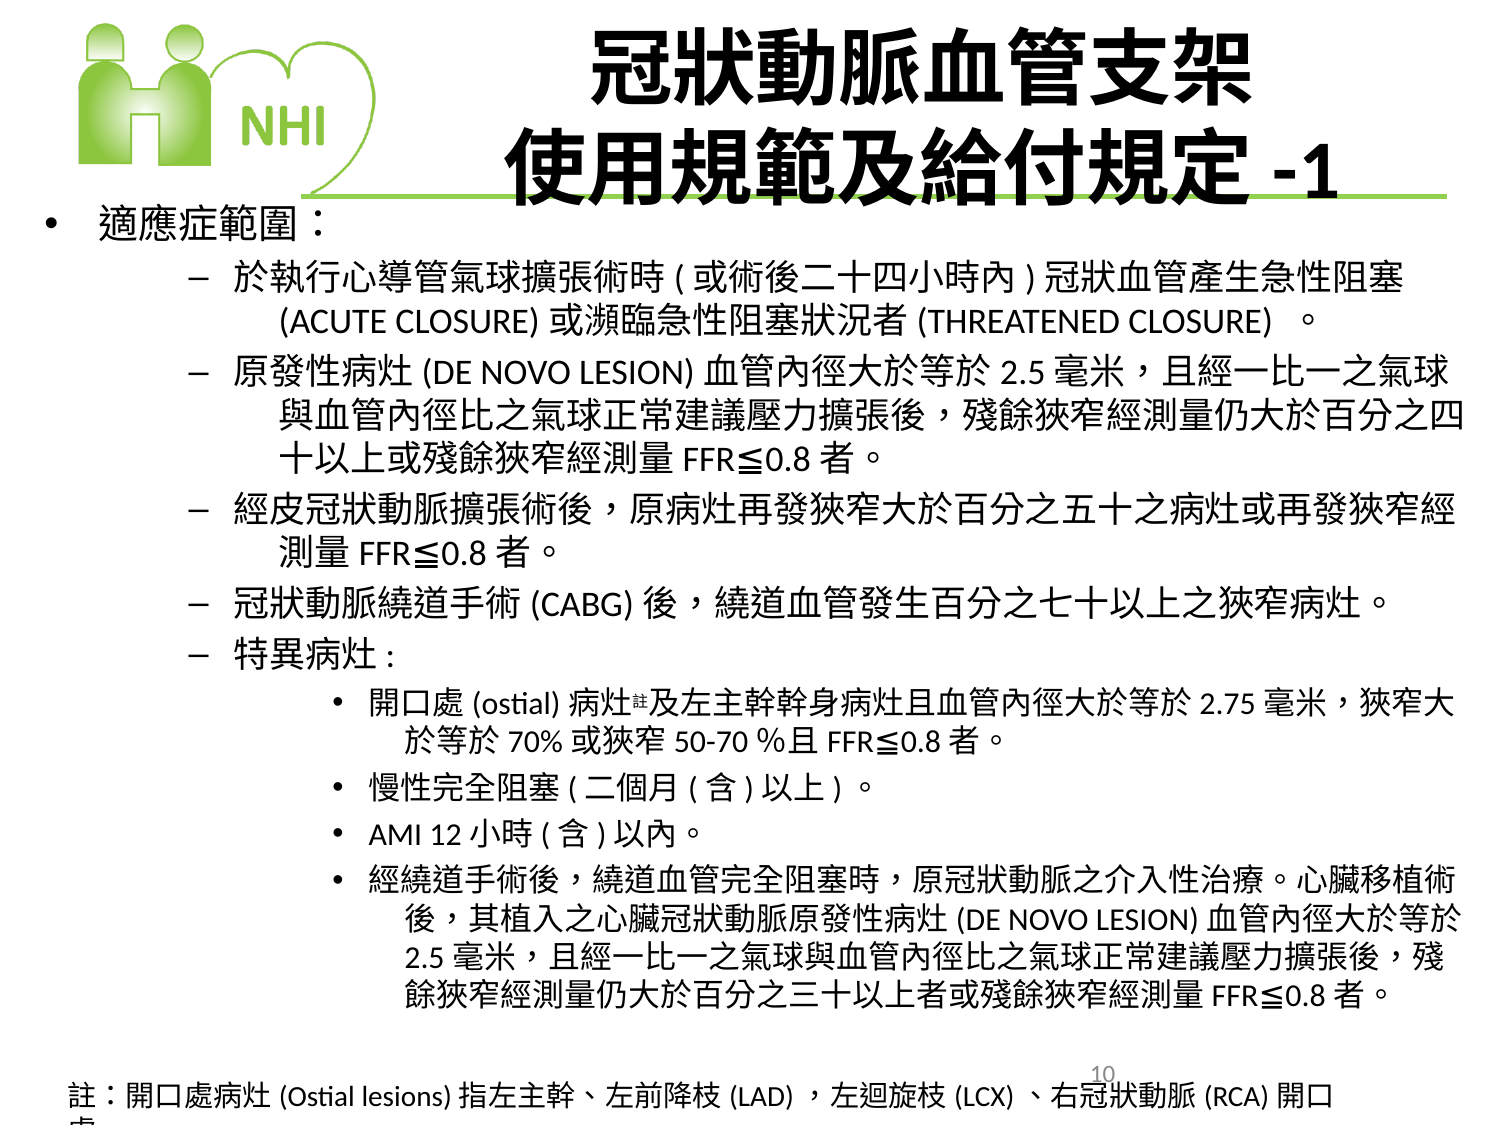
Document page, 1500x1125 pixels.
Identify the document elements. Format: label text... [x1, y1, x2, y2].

text_box 註：開口處病灶(Ostial lesions)指左主幹、左前降枝(LAD)，左迴旋枝(LCX)、右冠狀動脈(RCA)開口處。 [52, 1069, 1376, 1120]
title 冠狀動脈血管支架 使用規範及給付規定-1 [419, 7, 1426, 191]
text_box 10 [1074, 1042, 1426, 1103]
list 適應症範圍： 於執行心導管氣球擴張術時(或術後二十四小時內)冠狀血管產生急性阻塞(ACUTE CLOSURE)或瀕臨急性阻塞狀況者(THREATENED CLOSURE) 。 原發性病灶(DE NOVO LESION)血管內徑大於等於2.5毫米，且經一比一之氣球與血管內徑比之氣球正常建議壓力擴張後，殘餘狹窄經測量仍大於百分之四十以上或殘餘狹窄經測量FFR≦0.8者。 經皮冠狀動脈擴張術後，原病灶再發狹窄大於百分之五十之病灶或再發狹窄經測量FFR≦0.8者。 冠狀動脈繞道手術(CABG)後，繞道血管發生百分之七十以上之狹窄病灶。 特異病灶: 開口處(ostial)病灶註及左主幹幹身病灶且血管內徑大於等於2.75毫米，狹窄大於等於70%或狹窄50-70％且FFR≦0.8者。 慢性完全阻塞(二個月(含)以上)。 AMI 12小時(含)以內。 經繞道手術後，繞道血管完全阻塞時，原冠狀動脈之介入性治療。心臟移植術後，其植入之心臟冠狀動脈原發性病灶(DE NOVO LESION)血管內徑大於等於2.5毫米，且經一比一之氣球與血管內徑比之氣球正常建議壓力擴張後，殘餘狹窄經測量仍大於百分之三十以上者或殘餘狹窄經測量FFR≦0.8者。 [29, 191, 1483, 1031]
